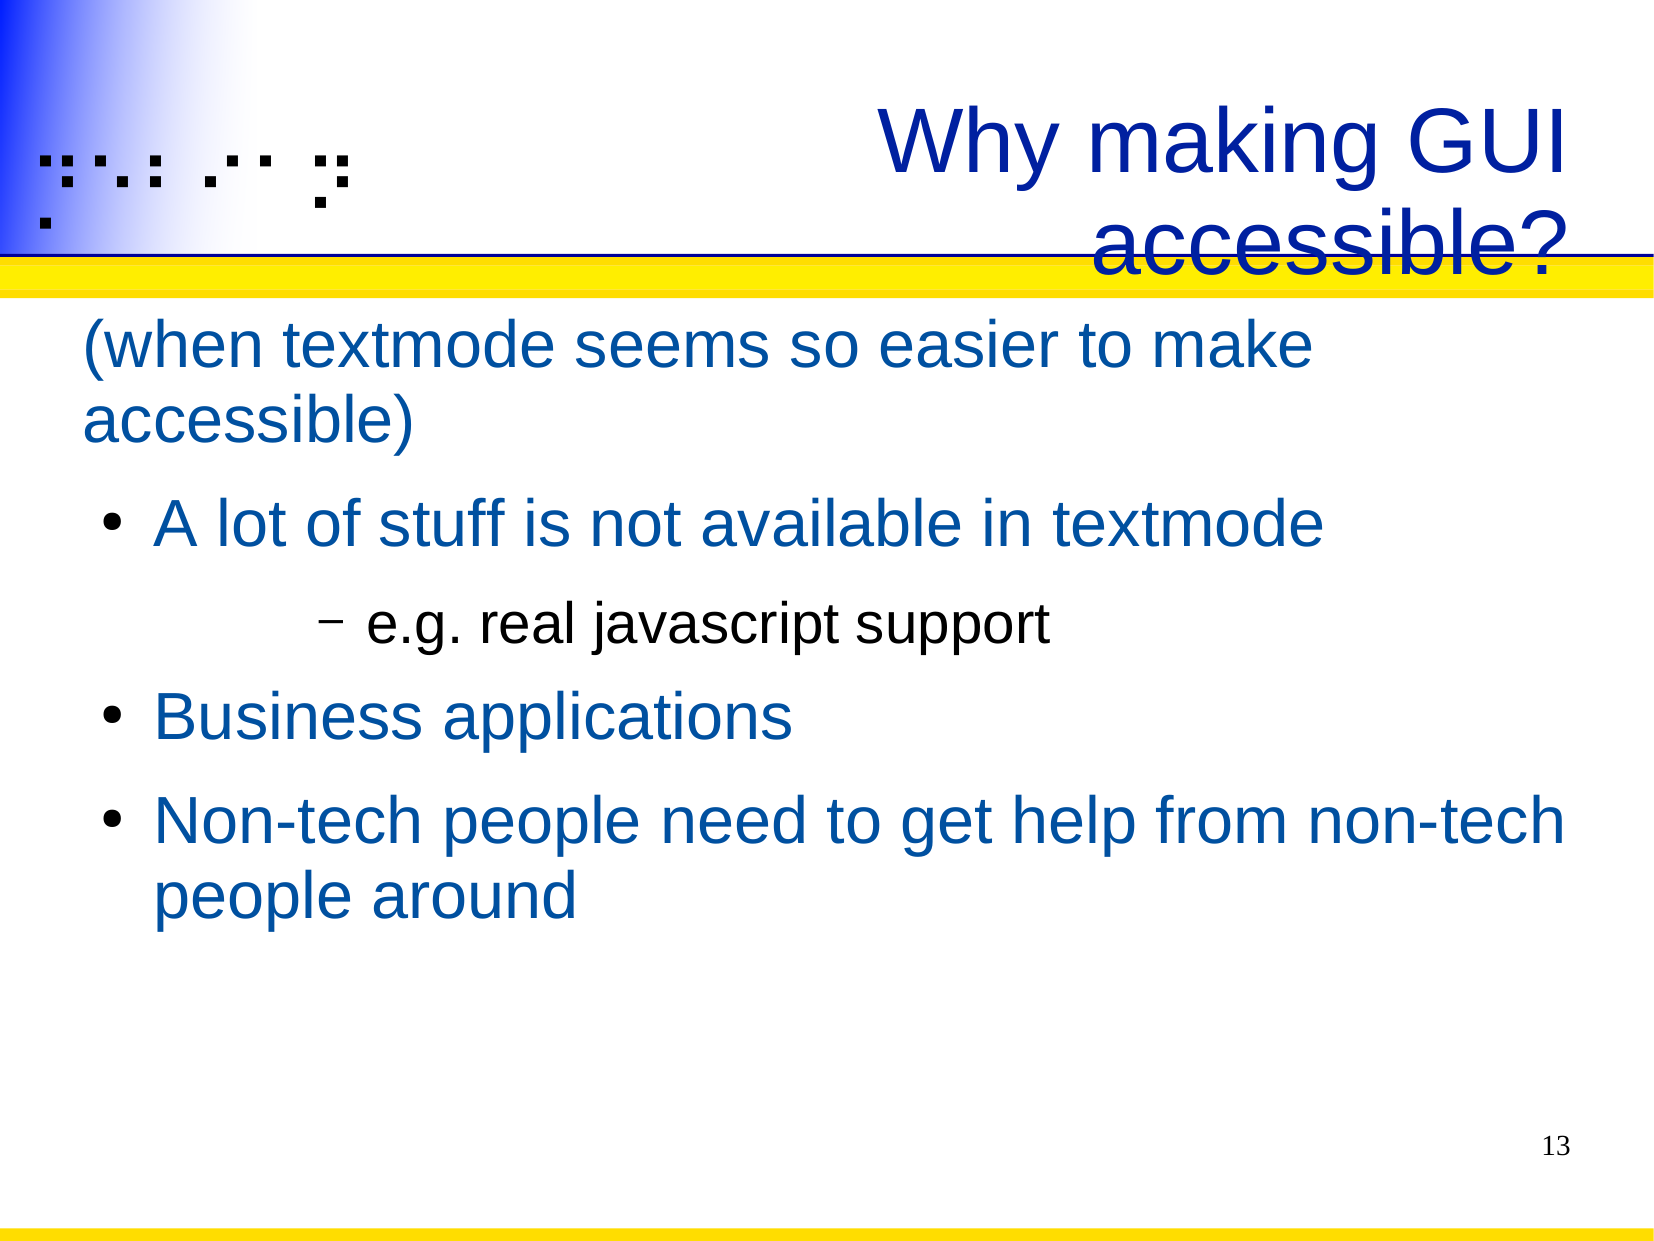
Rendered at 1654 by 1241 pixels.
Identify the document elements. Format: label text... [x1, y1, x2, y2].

list (when textmode seems so easier to make accessible) A lot of stuff is not available in textmode e.g. real javascript support Business applications Non-tech people need to get help from non-tech people around [82, 307, 1571, 1126]
title Why making GUI accessible? [372, 126, 1571, 257]
